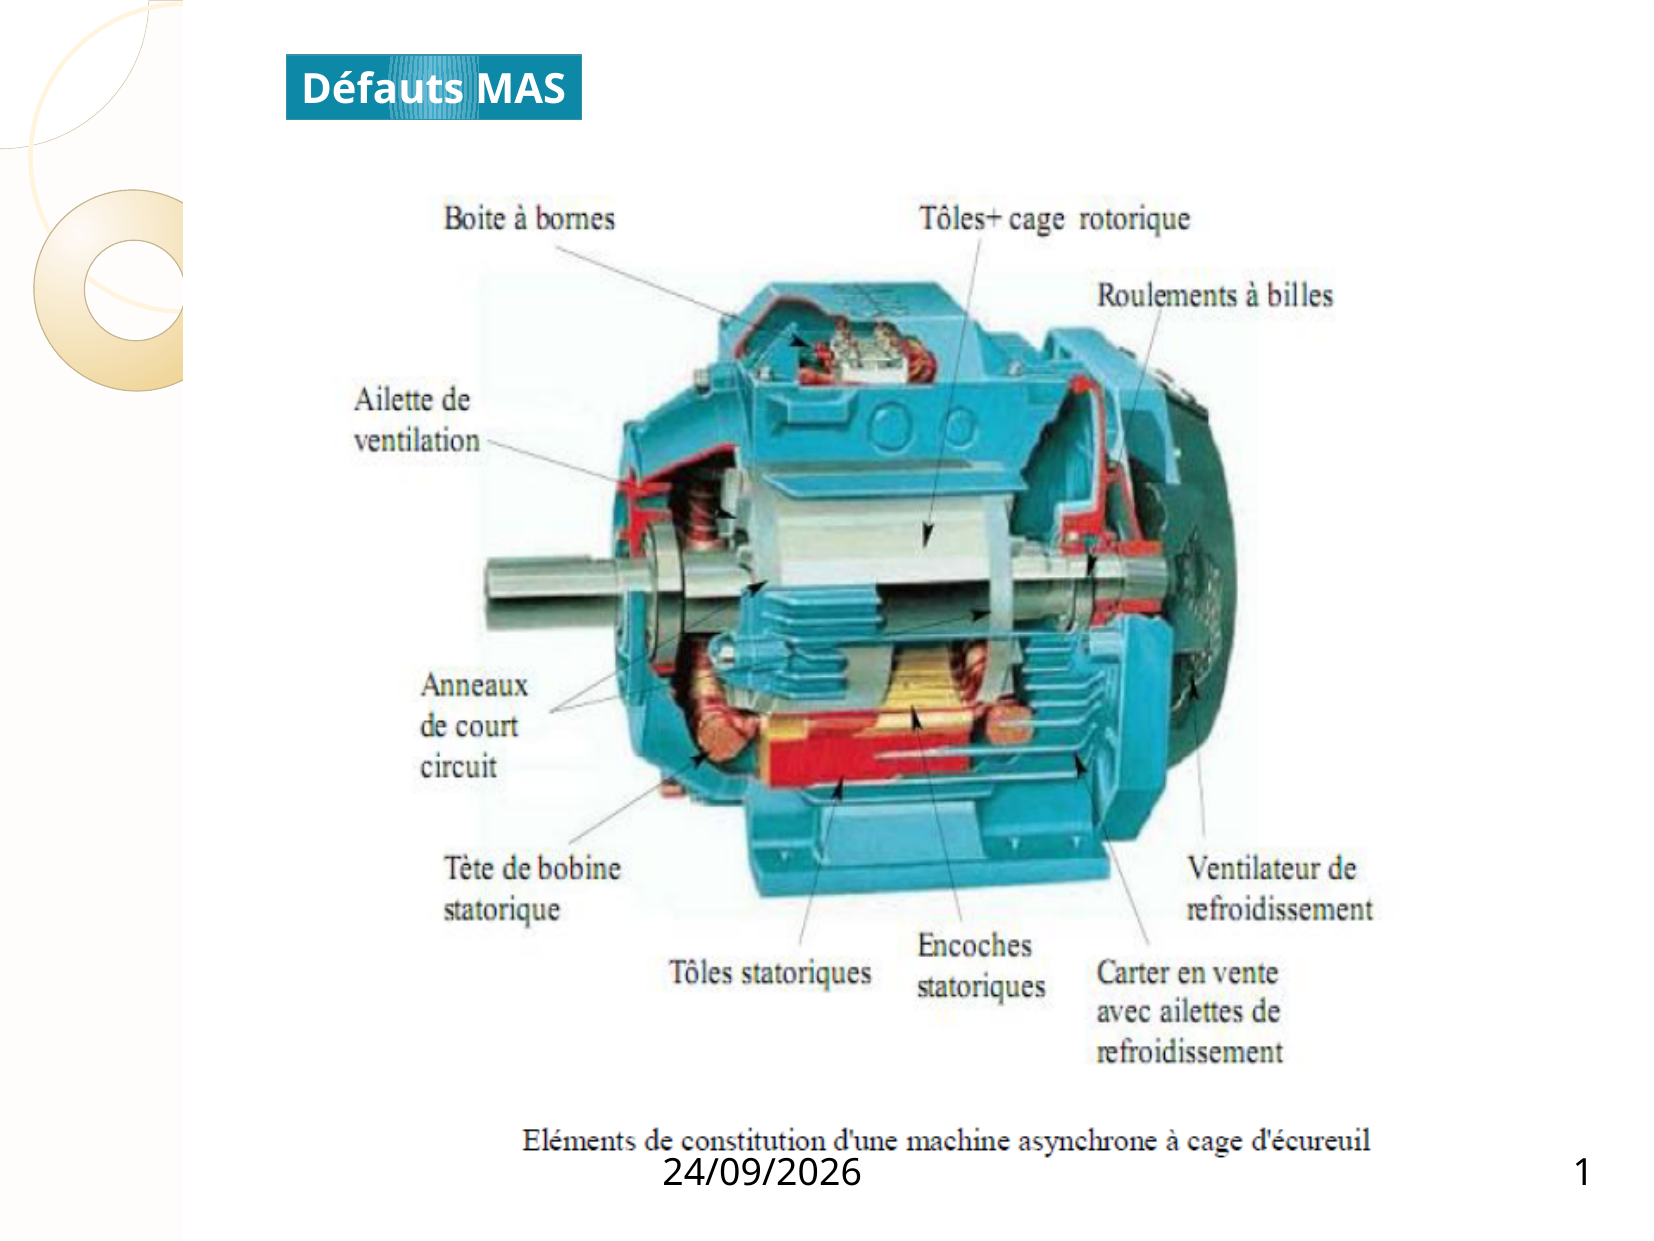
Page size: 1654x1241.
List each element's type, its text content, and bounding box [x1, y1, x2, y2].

slide_number <numéro> [1557, 1140, 1641, 1227]
picture [514, 1114, 1405, 1171]
picture [321, 164, 1426, 1076]
text_box Défauts MAS [286, 54, 582, 120]
slide_number 02/07/2018 [647, 1140, 1034, 1227]
